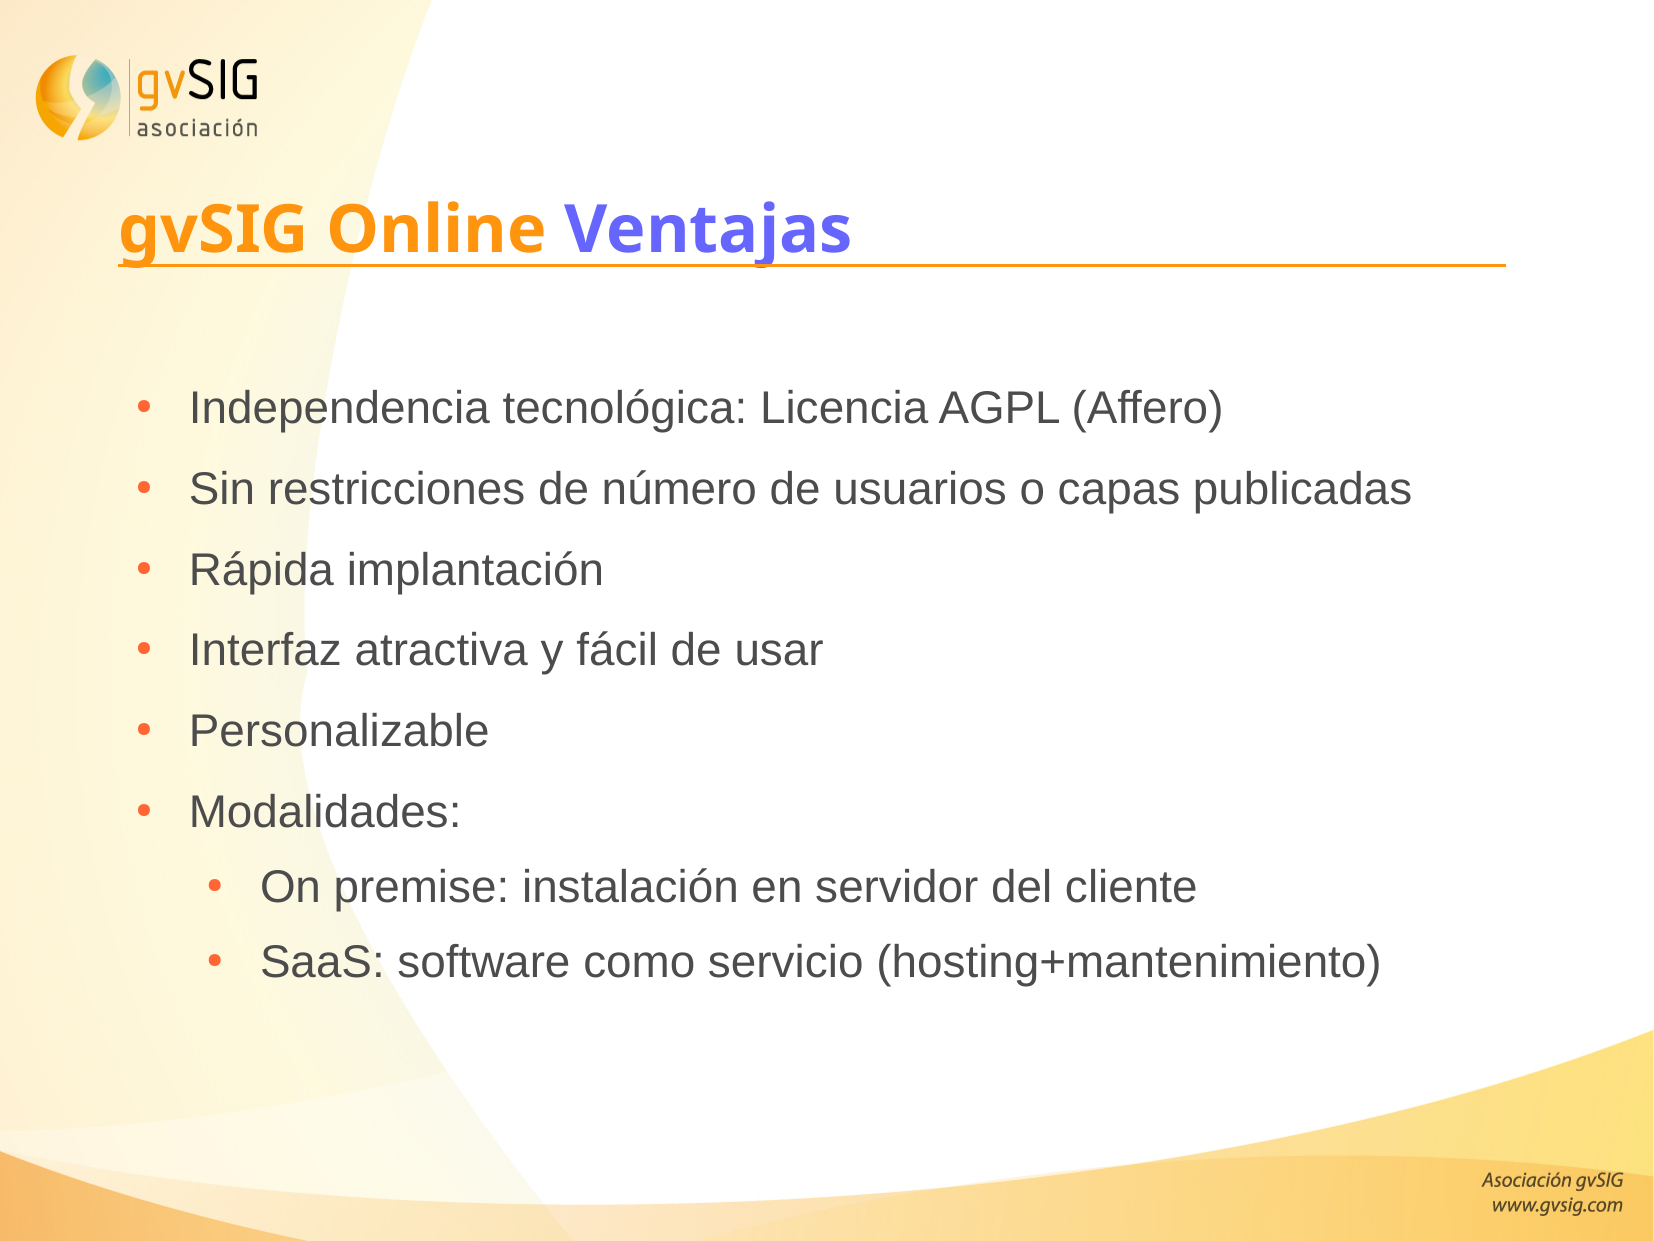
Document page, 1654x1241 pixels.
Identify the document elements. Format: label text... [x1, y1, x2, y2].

title gvSIG Online Ventajas [118, 177, 1607, 276]
list Independencia tecnológica: Licencia AGPL (Affero) Sin restricciones de número de usuarios o capas publicadas Rápida implantación Interfaz atractiva y fácil de usar Personalizable Modalidades: On premise: instalación en servidor del cliente SaaS: software como servicio (hosting+mantenimiento) [118, 301, 1565, 1032]
picture [0, 0, 1654, 1241]
